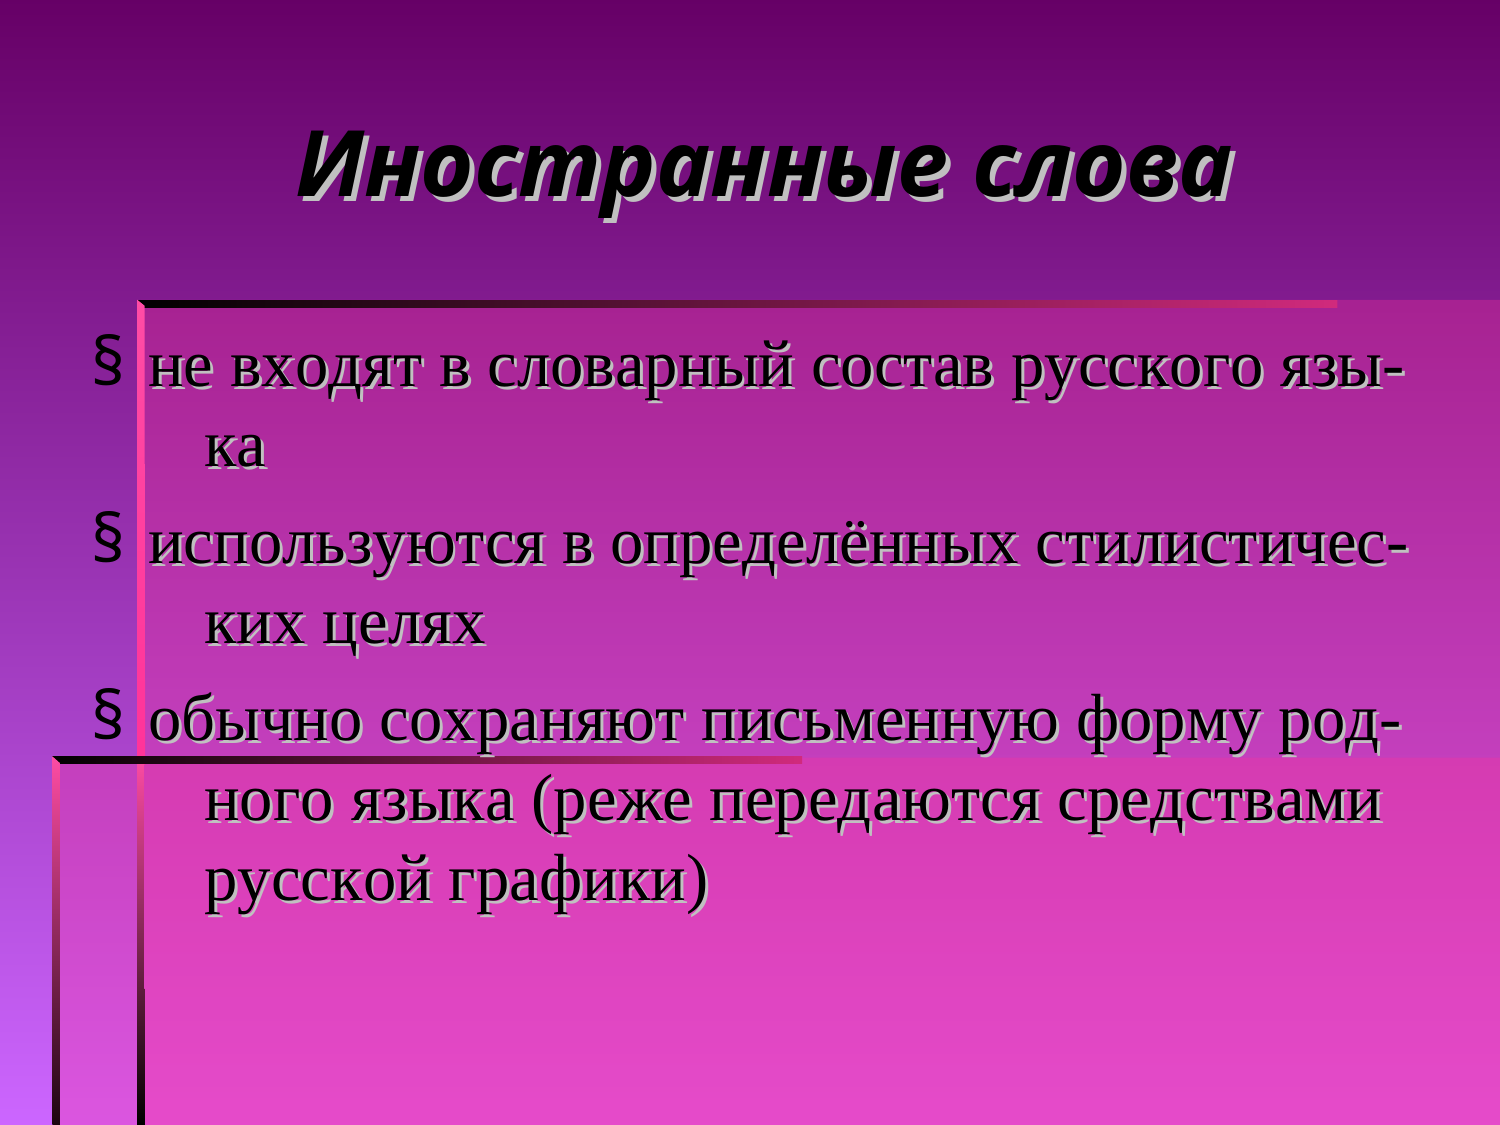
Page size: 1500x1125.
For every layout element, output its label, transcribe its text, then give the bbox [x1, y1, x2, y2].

title Иностранные слова [76, 42, 1453, 278]
list не входят в словарный состав русского язы-ка используются в определённых стилистичес-ких целях обычно сохраняют письменную форму род-ного языка (реже передаются средствами русской графики) [76, 312, 1452, 1001]
